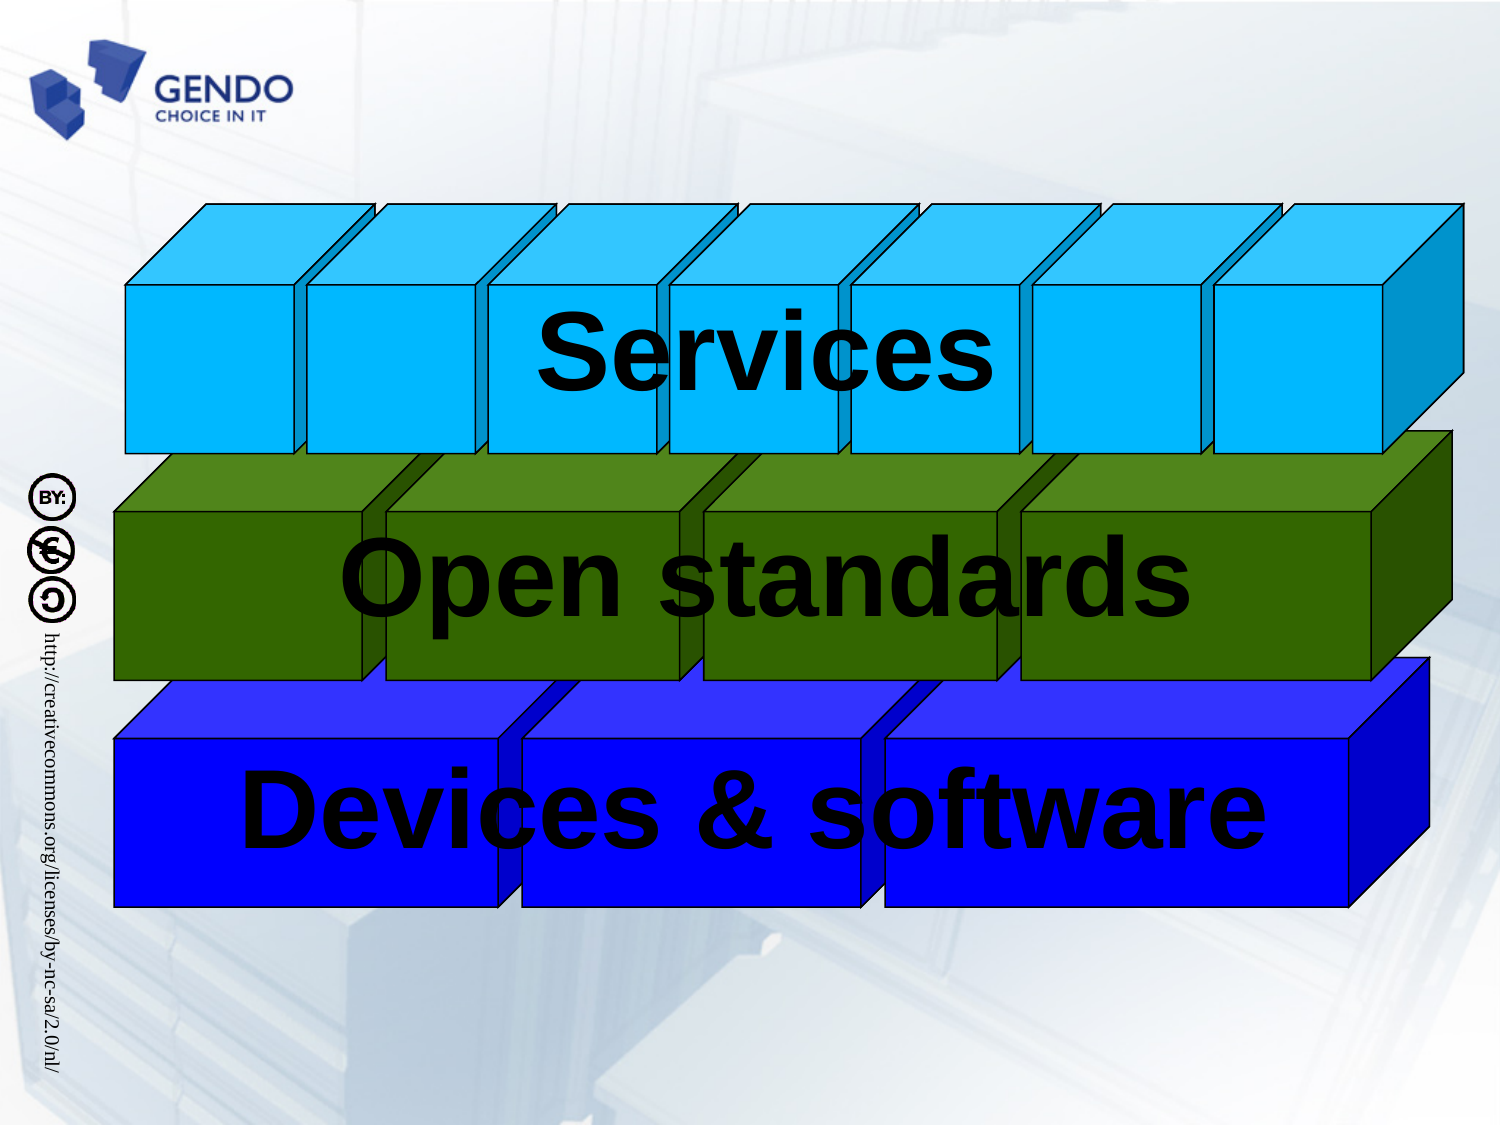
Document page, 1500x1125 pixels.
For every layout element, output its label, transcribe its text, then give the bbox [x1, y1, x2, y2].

text_box [669, 449, 843, 487]
text_box [1226, 204, 1283, 260]
text_box [1368, 676, 1430, 719]
text_box [703, 676, 1002, 719]
text_box [1395, 430, 1453, 610]
picture [0, 0, 1500, 1125]
text_box [500, 204, 557, 260]
text_box [318, 204, 375, 260]
text_box Devices & software [79, 719, 1430, 908]
text_box [1407, 204, 1464, 395]
text_box [1044, 204, 1101, 260]
text_box Services [91, 260, 1442, 449]
text_box [125, 449, 299, 454]
text_box [386, 676, 684, 719]
text_box [863, 204, 920, 260]
text_box [1021, 676, 1376, 681]
text_box [1021, 449, 1206, 487]
text_box [114, 676, 367, 681]
text_box [306, 449, 481, 487]
text_box [1213, 449, 1388, 454]
text_box [851, 449, 1025, 454]
text_box [681, 204, 738, 260]
text_box Open standards [91, 487, 1442, 676]
text_box [488, 449, 662, 454]
